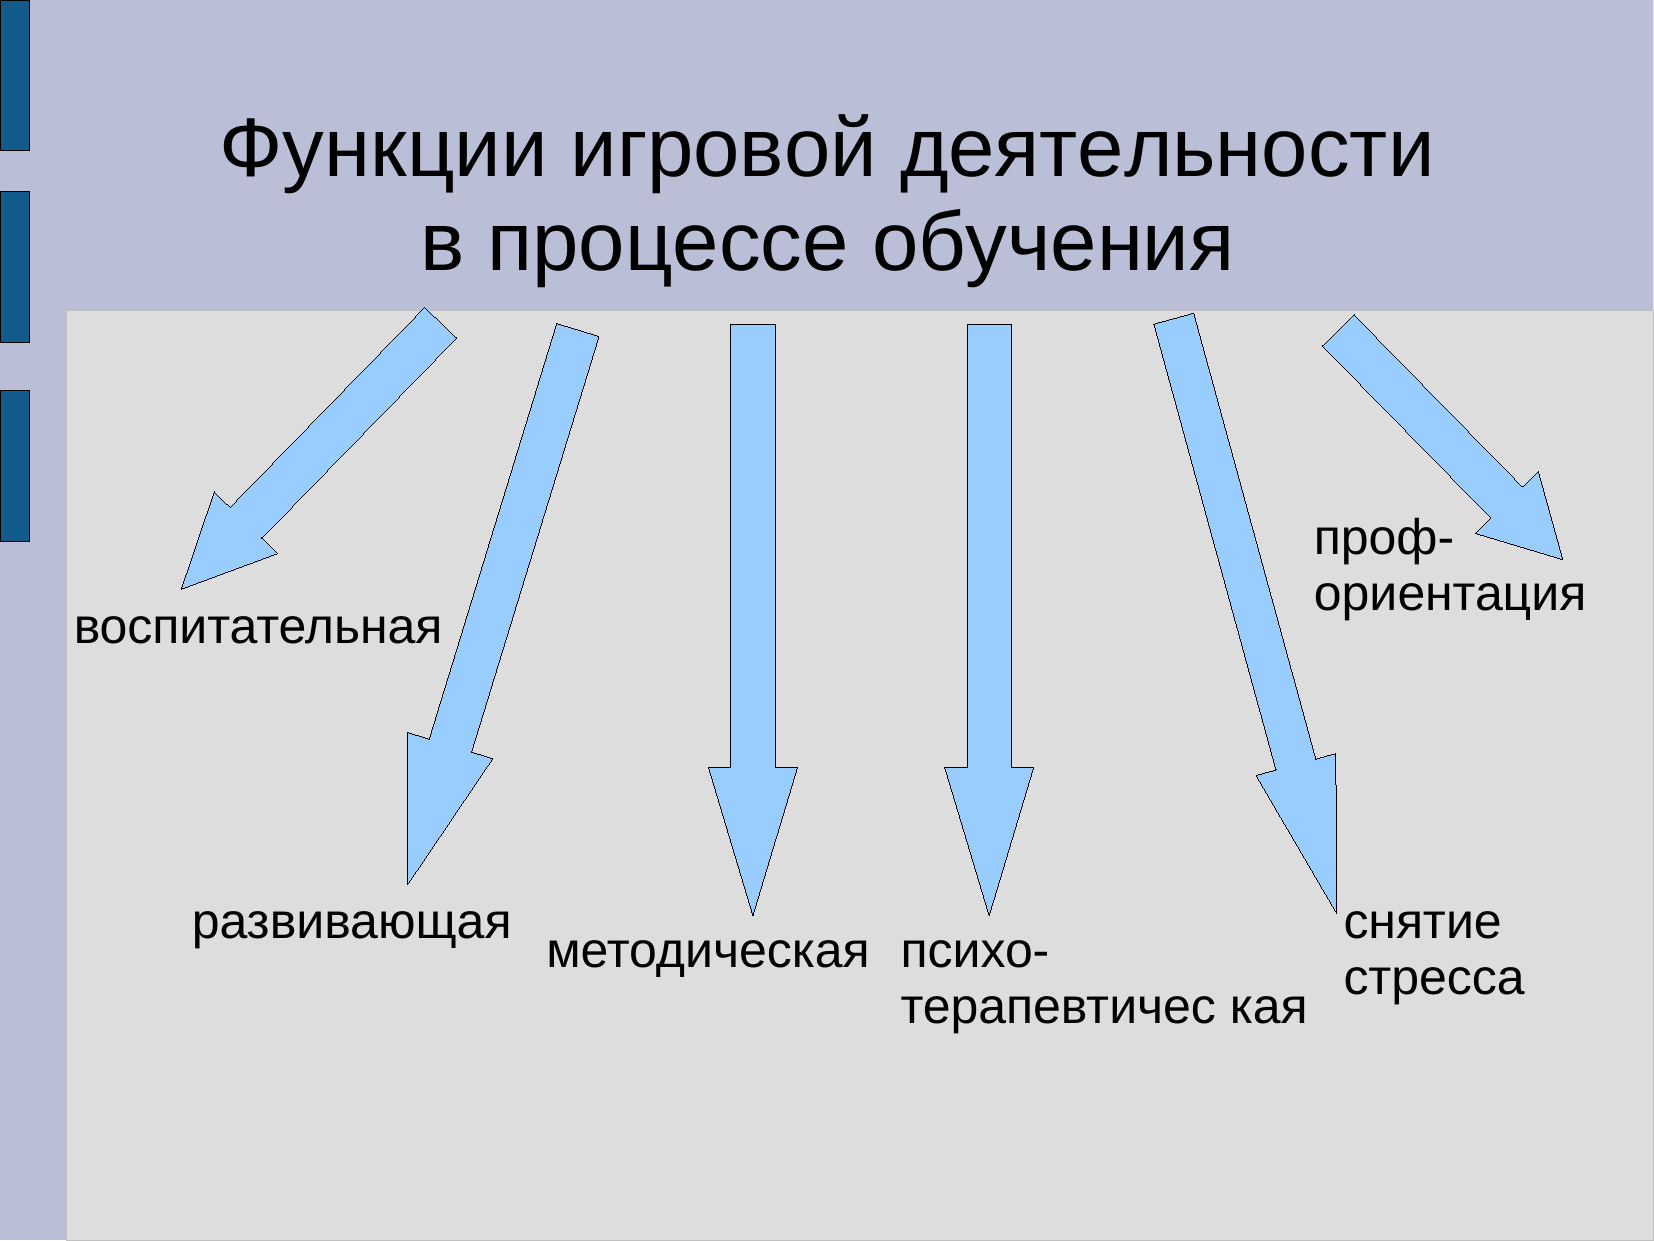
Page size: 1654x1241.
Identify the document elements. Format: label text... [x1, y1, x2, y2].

text_box [1153, 313, 1337, 899]
text_box развивающая [177, 885, 562, 957]
text_box [181, 307, 457, 590]
text_box [944, 324, 1034, 915]
text_box психо- терапевтичес кая [885, 915, 1477, 1042]
text_box [407, 323, 599, 885]
text_box [708, 324, 798, 915]
text_box [1322, 314, 1547, 501]
text_box методическая [531, 915, 885, 986]
text_box снятие стресса [1328, 885, 1654, 1013]
text_box проф-ориентация [1299, 501, 1625, 650]
title Функции игровой деятельности в процессе обучения [121, 91, 1534, 299]
text_box воспитательная [59, 590, 473, 680]
